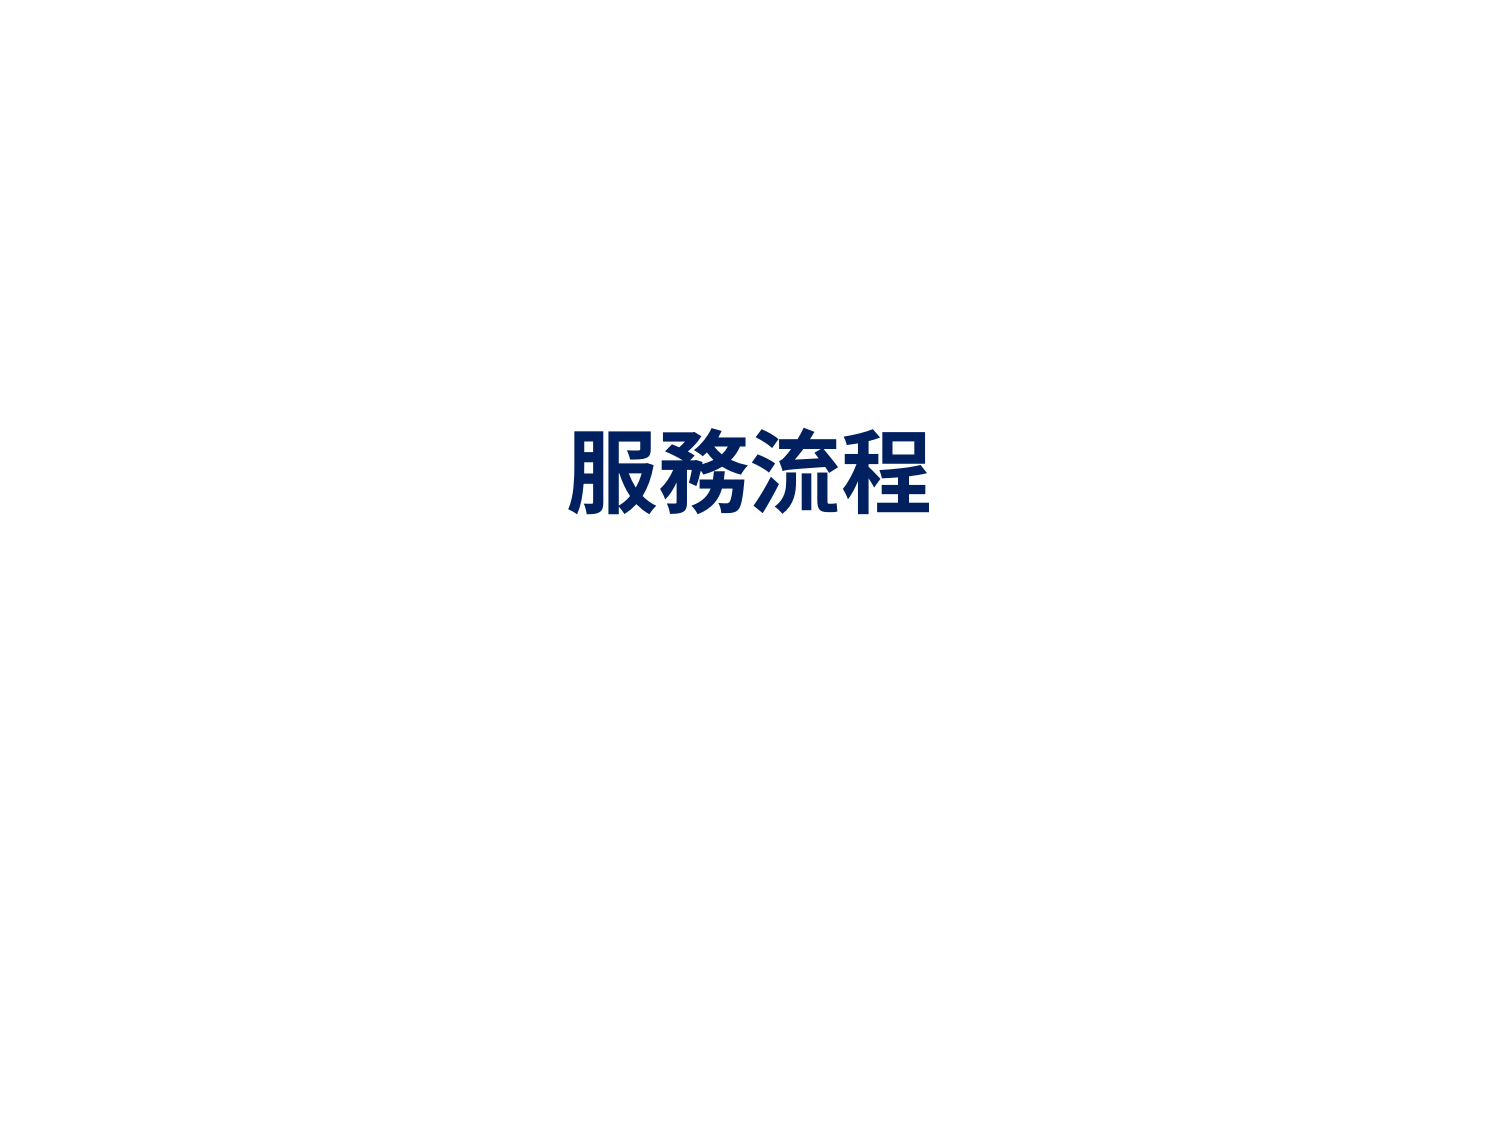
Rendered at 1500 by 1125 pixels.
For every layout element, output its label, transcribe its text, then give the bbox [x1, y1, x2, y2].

title 服務流程 [112, 349, 1388, 591]
